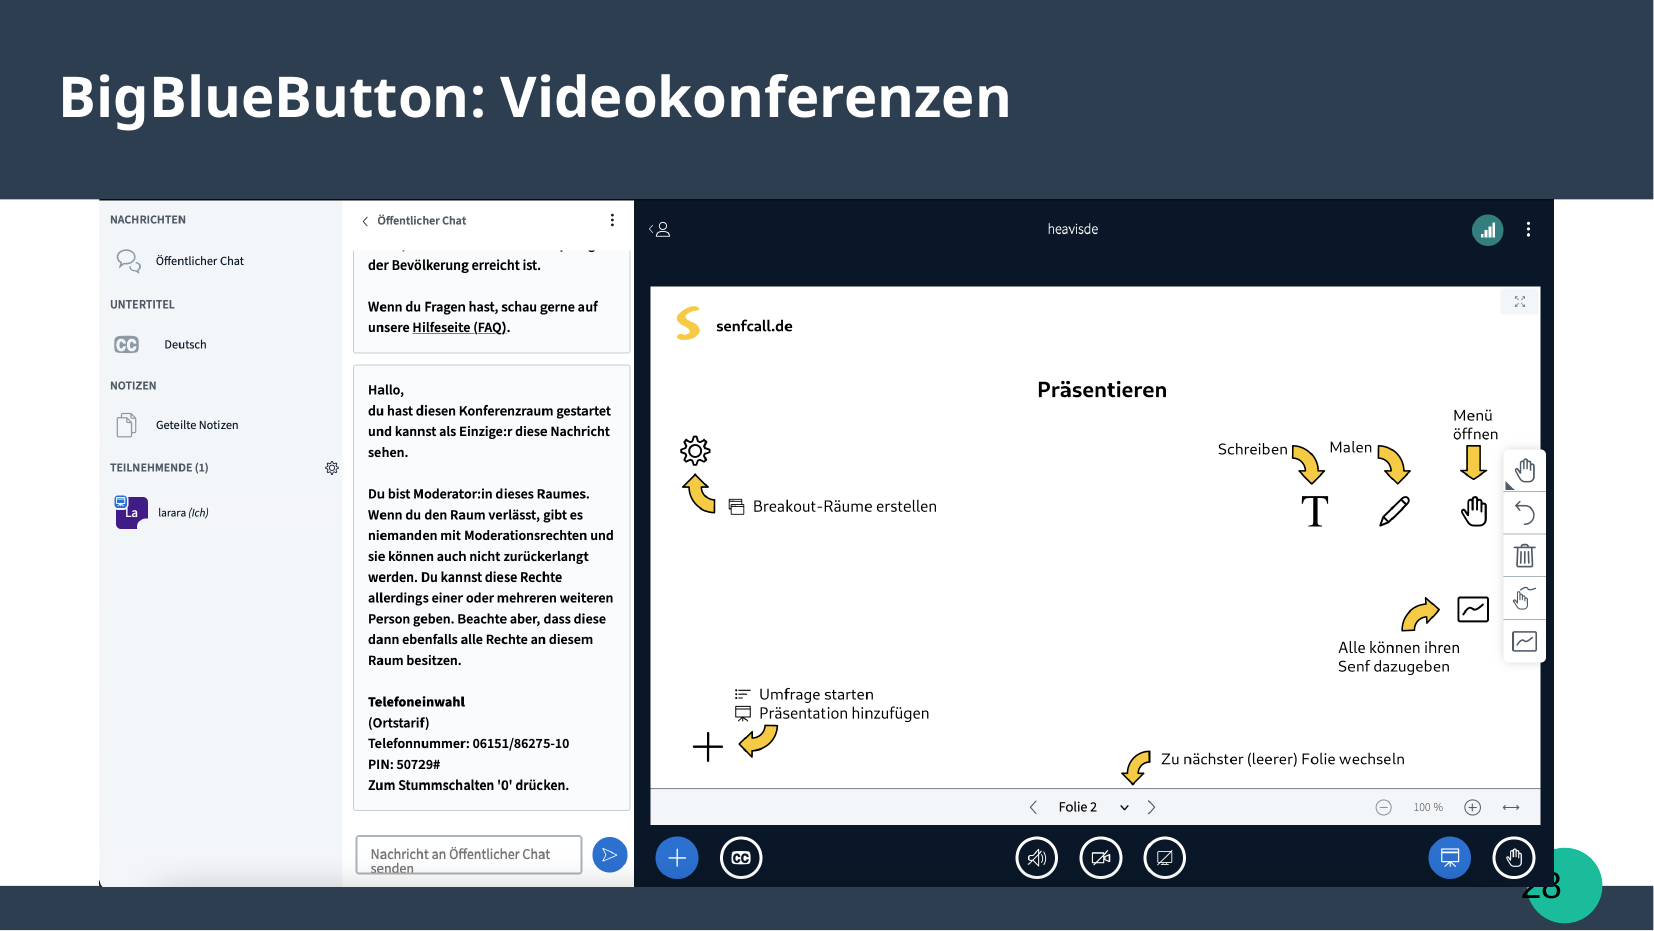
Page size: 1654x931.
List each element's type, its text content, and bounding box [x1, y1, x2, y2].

title BigBlueButton: Videokonferenzen [59, 37, 1595, 155]
picture [99, 199, 1554, 887]
